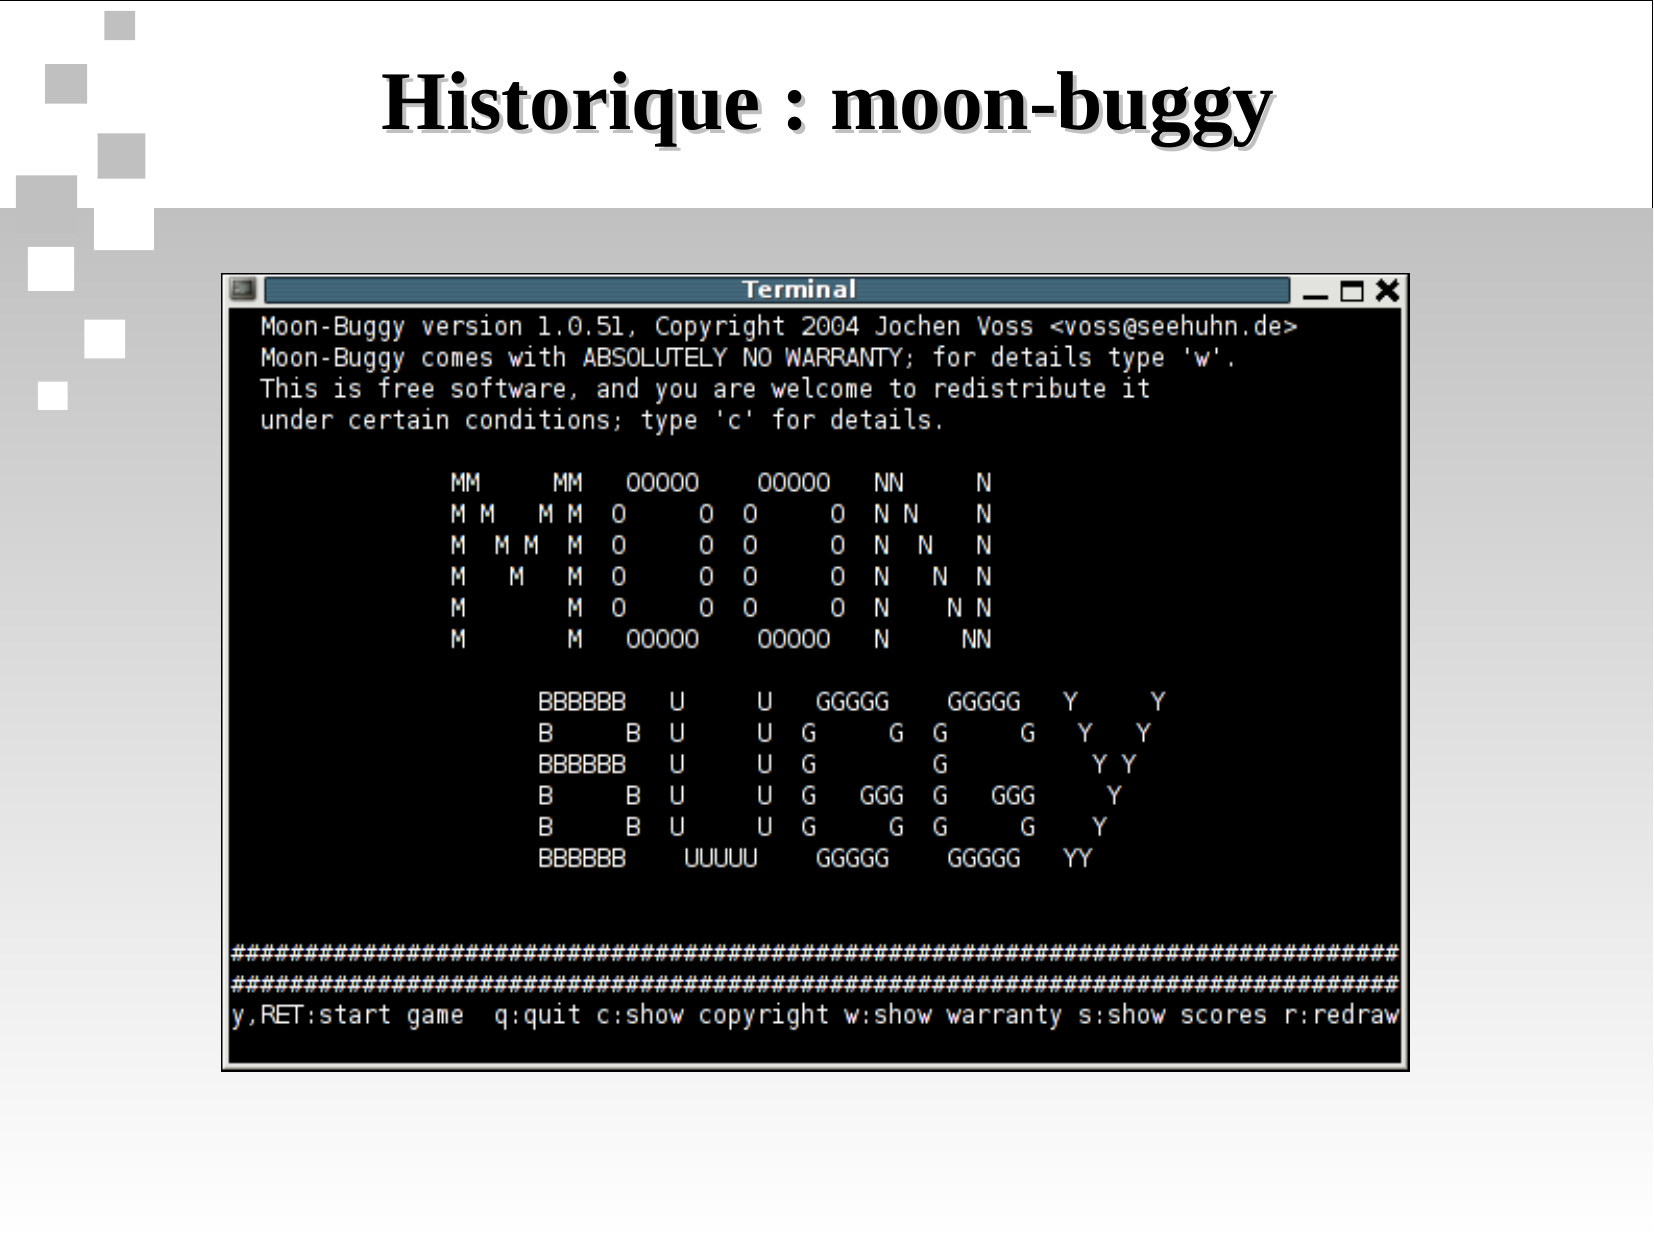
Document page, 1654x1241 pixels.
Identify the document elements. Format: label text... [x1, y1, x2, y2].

picture [221, 273, 1410, 1072]
title Historique : moon-buggy [90, 0, 1567, 204]
